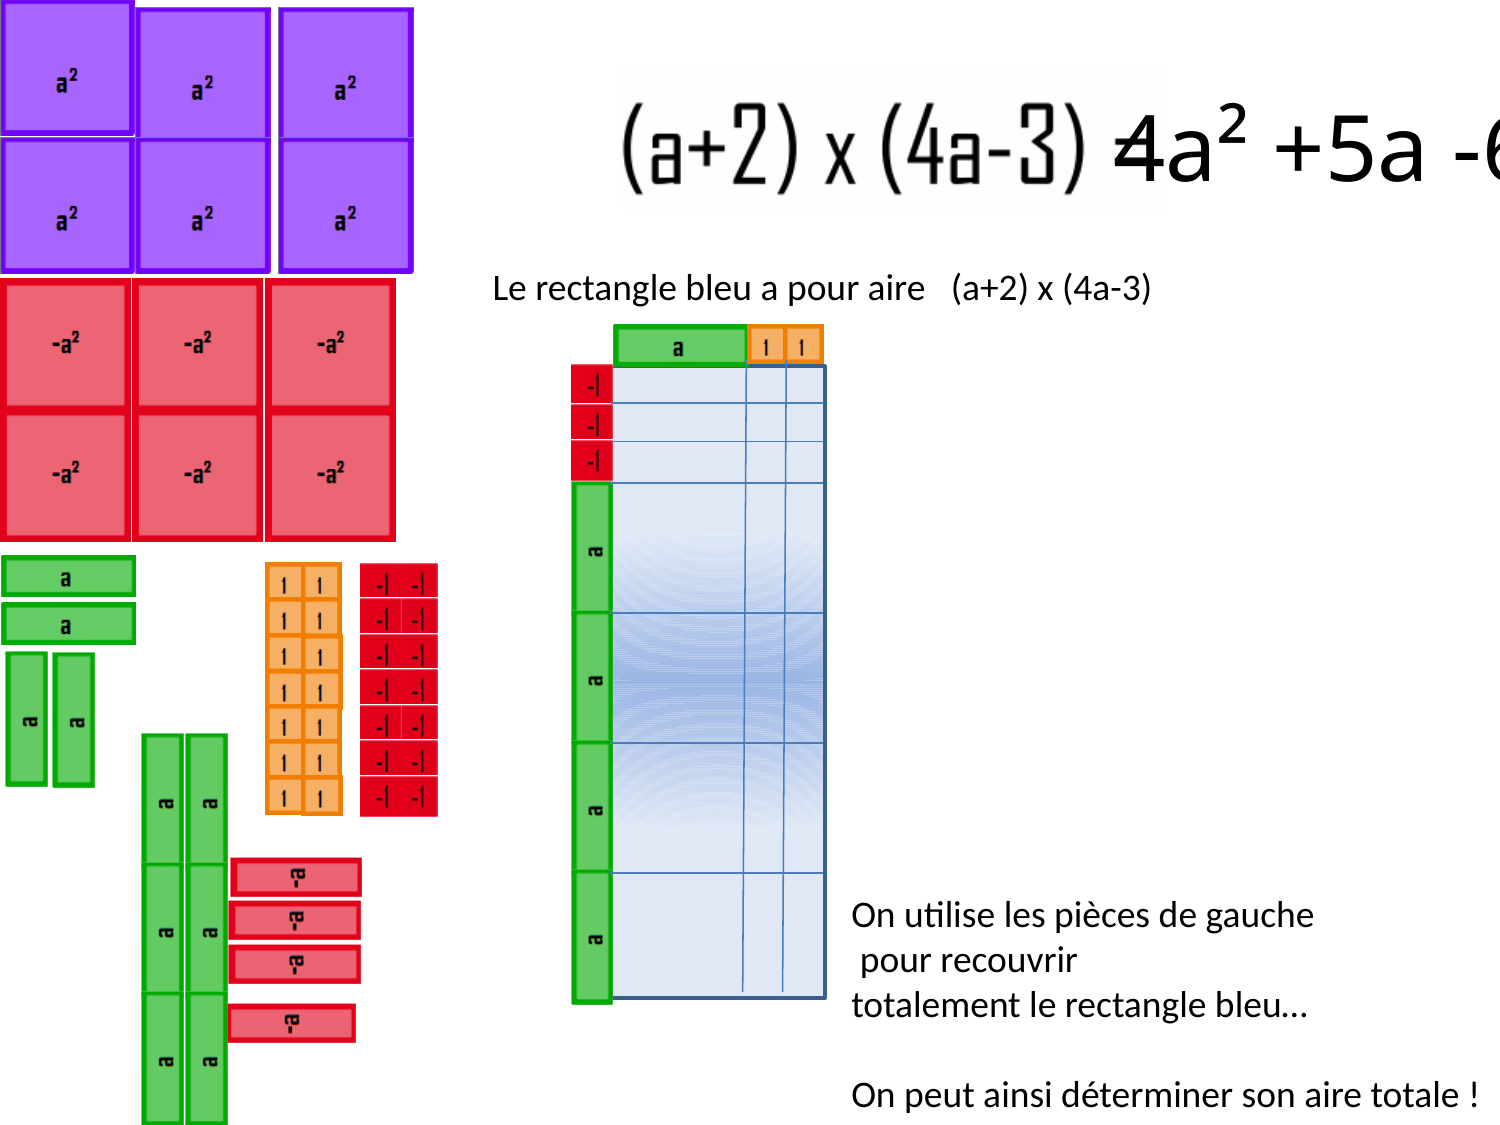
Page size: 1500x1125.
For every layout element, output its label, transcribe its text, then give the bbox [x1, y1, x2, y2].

picture [0, 602, 136, 645]
picture [265, 278, 396, 542]
text_box [613, 366, 825, 999]
picture [0, 278, 131, 542]
text_box [613, 484, 744, 612]
text_box Le rectangle bleu a pour aire (a+2) x (4a-3) [477, 255, 1168, 316]
picture [571, 482, 613, 1006]
picture [5, 651, 48, 788]
text_box [745, 614, 784, 742]
picture [141, 733, 184, 1125]
text_box [745, 744, 783, 872]
text_box 4a² +5a -6 [1098, 82, 1500, 208]
picture [0, 0, 271, 274]
picture [360, 562, 438, 819]
text_box [613, 614, 744, 742]
text_box [747, 442, 785, 482]
picture [265, 562, 343, 816]
picture [52, 652, 95, 789]
text_box [613, 404, 745, 441]
text_box [613, 442, 745, 482]
text_box [613, 367, 745, 402]
picture [620, 54, 1169, 211]
picture [185, 733, 361, 1125]
picture [278, 7, 414, 274]
picture [571, 324, 824, 481]
text_box [613, 744, 743, 872]
text_box On utilise les pièces de gauche pour recouvrir totalement le rectangle bleu… On peut ainsi déterminer son aire totale ! [836, 882, 1497, 1123]
text_box [746, 484, 784, 612]
text_box [747, 366, 785, 402]
picture [0, 555, 136, 597]
text_box [747, 404, 785, 441]
picture [132, 278, 263, 542]
picture [230, 857, 362, 897]
